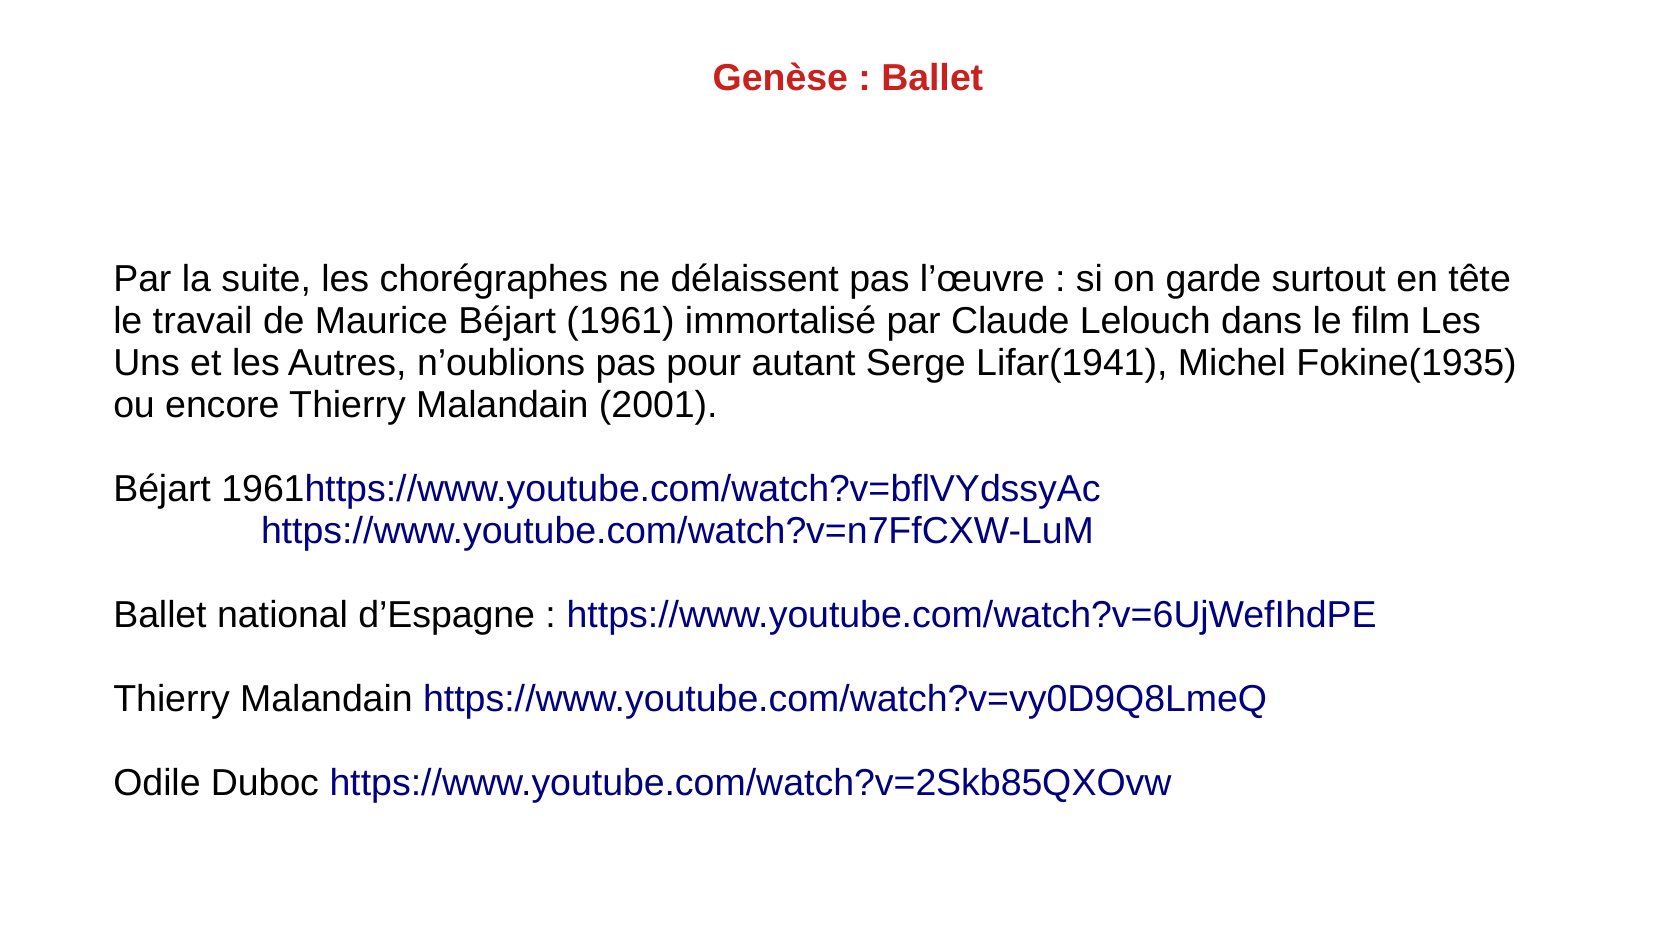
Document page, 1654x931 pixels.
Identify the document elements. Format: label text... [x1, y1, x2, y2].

text_box Genèse : Ballet [698, 49, 1028, 119]
text_box Par la suite, les chorégraphes ne délaissent pas l’œuvre : si on garde surtout en tête le travail de Maurice Béjart (1961) immortalisé par Claude Lelouch dans le film Les Uns et les Autres, n’oublions pas pour autant Serge Lifar(1941), Michel Fokine(1935) ou encore Thierry Malandain (2001). Béjart 1961https://www.youtube.com/watch?v=bflVYdssyAc https://www.youtube.com/watch?v=n7FfCXW-LuM Ballet national d’Espagne : https://www.youtube.com/watch?v=6UjWefIhdPE Thierry Malandain https://www.youtube.com/watch?v=vy0D9Q8LmeQ Odile Duboc https://www.youtube.com/watch?v=2Skb85QXOvw [98, 166, 1536, 895]
